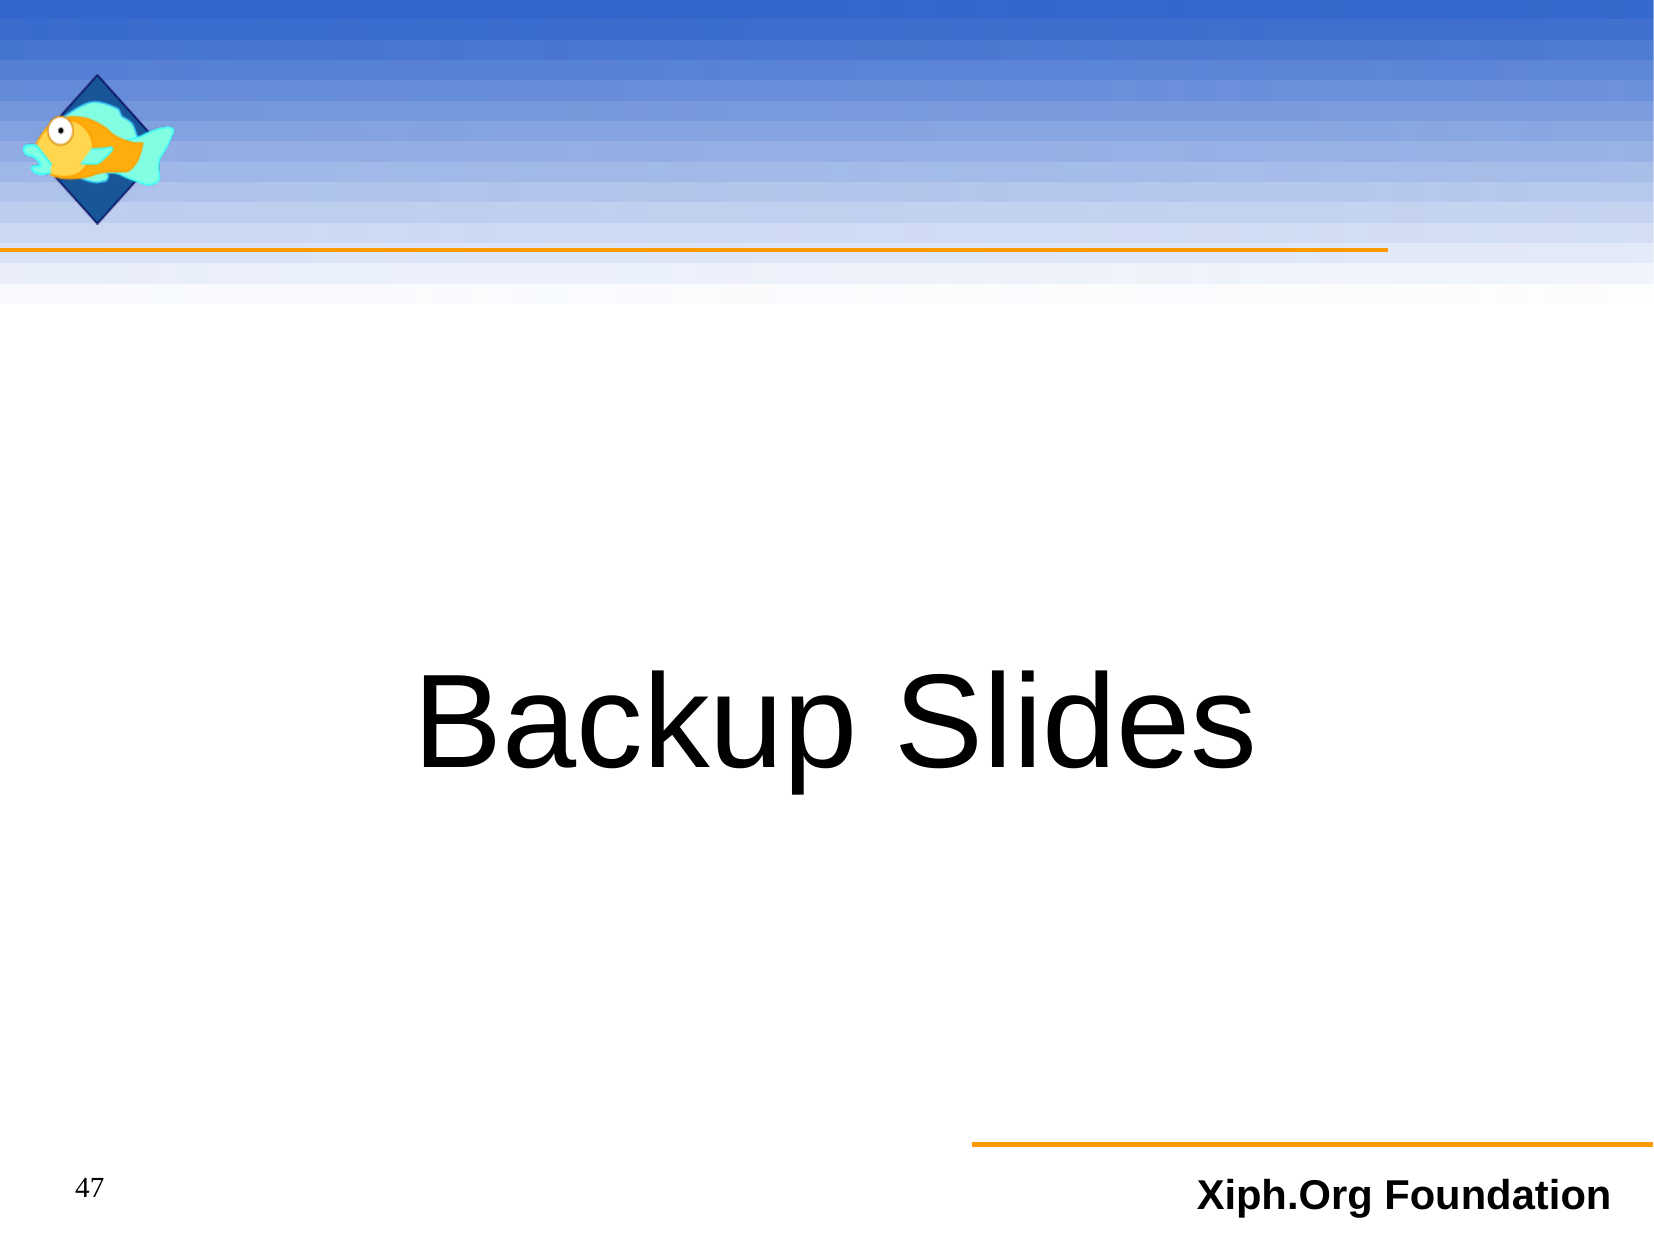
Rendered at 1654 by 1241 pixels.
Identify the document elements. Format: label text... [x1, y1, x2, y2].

list Backup Slides [82, 290, 1571, 1109]
picture [0, 0, 1654, 1241]
